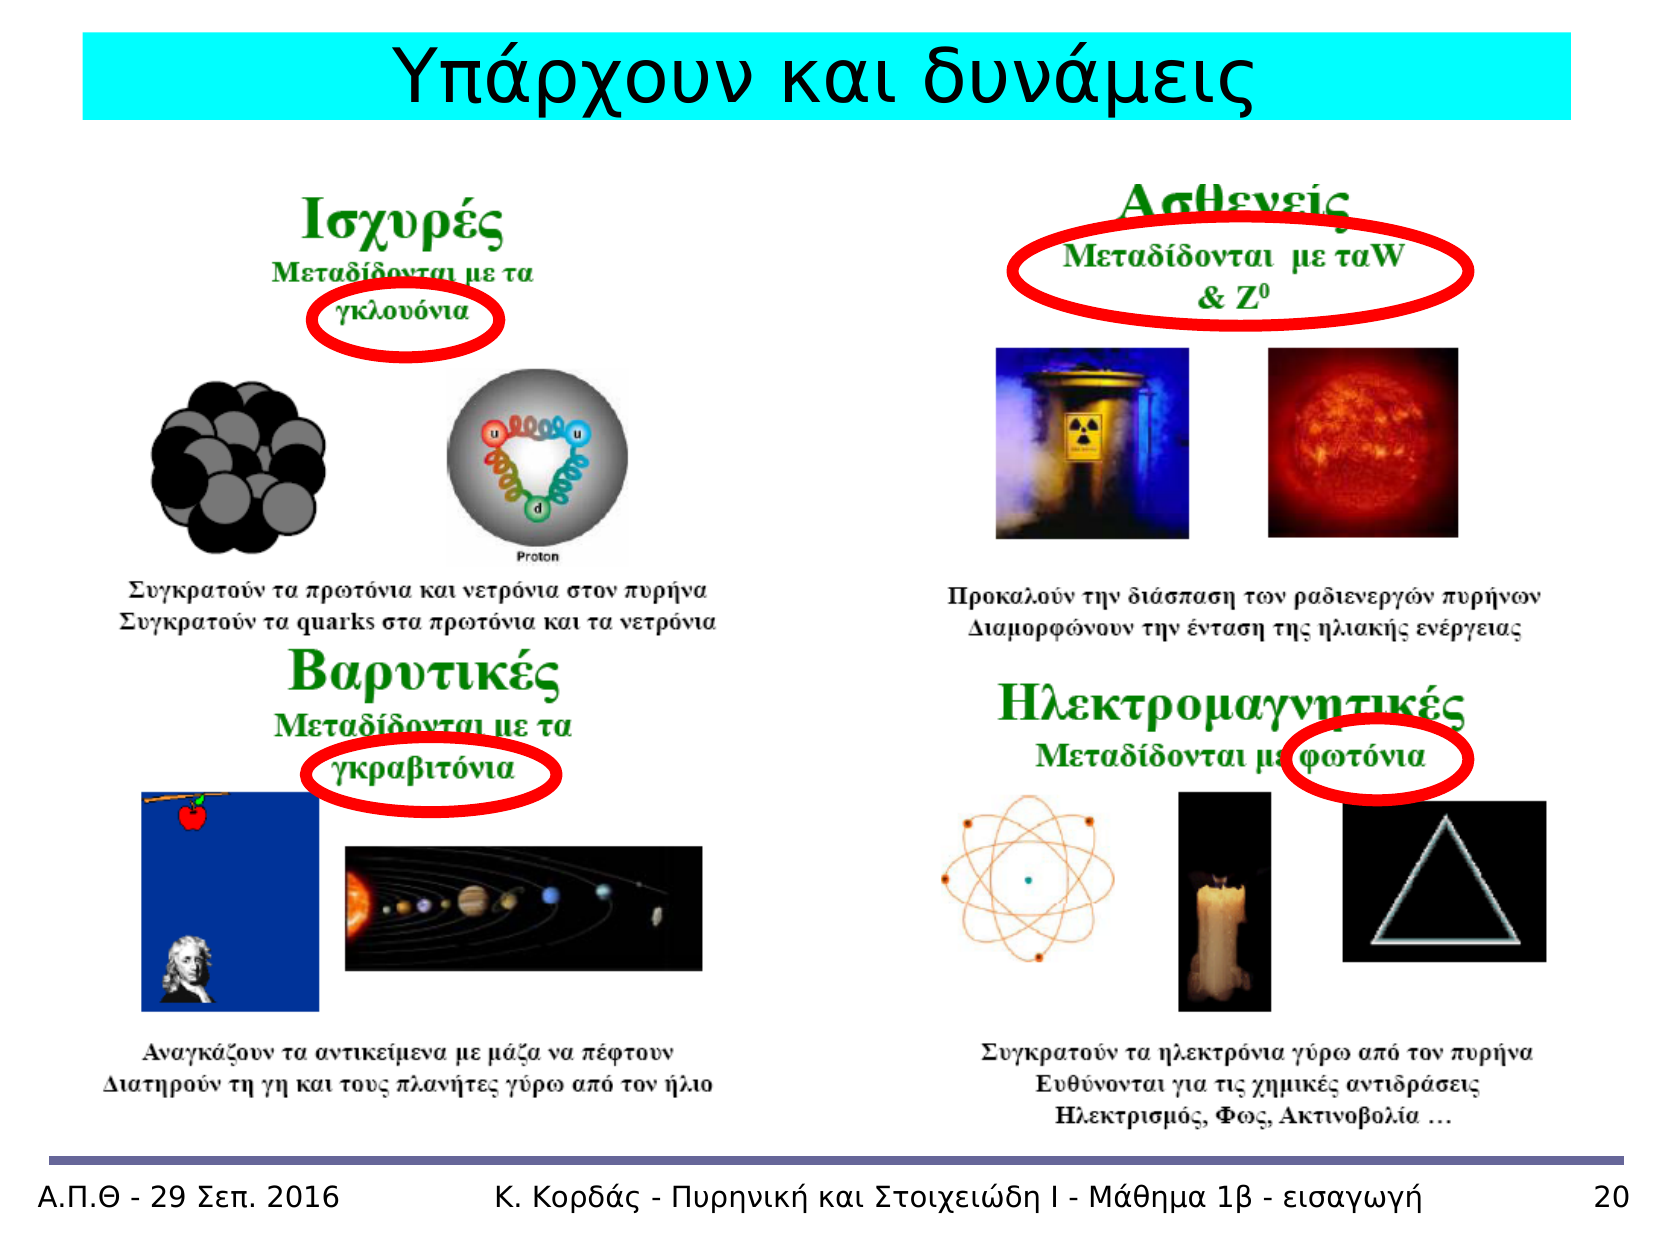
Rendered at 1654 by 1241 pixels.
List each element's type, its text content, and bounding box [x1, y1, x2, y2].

text_box [29, 184, 1605, 1133]
title Υπάρχουν και δυνάμεις [82, 32, 1571, 120]
